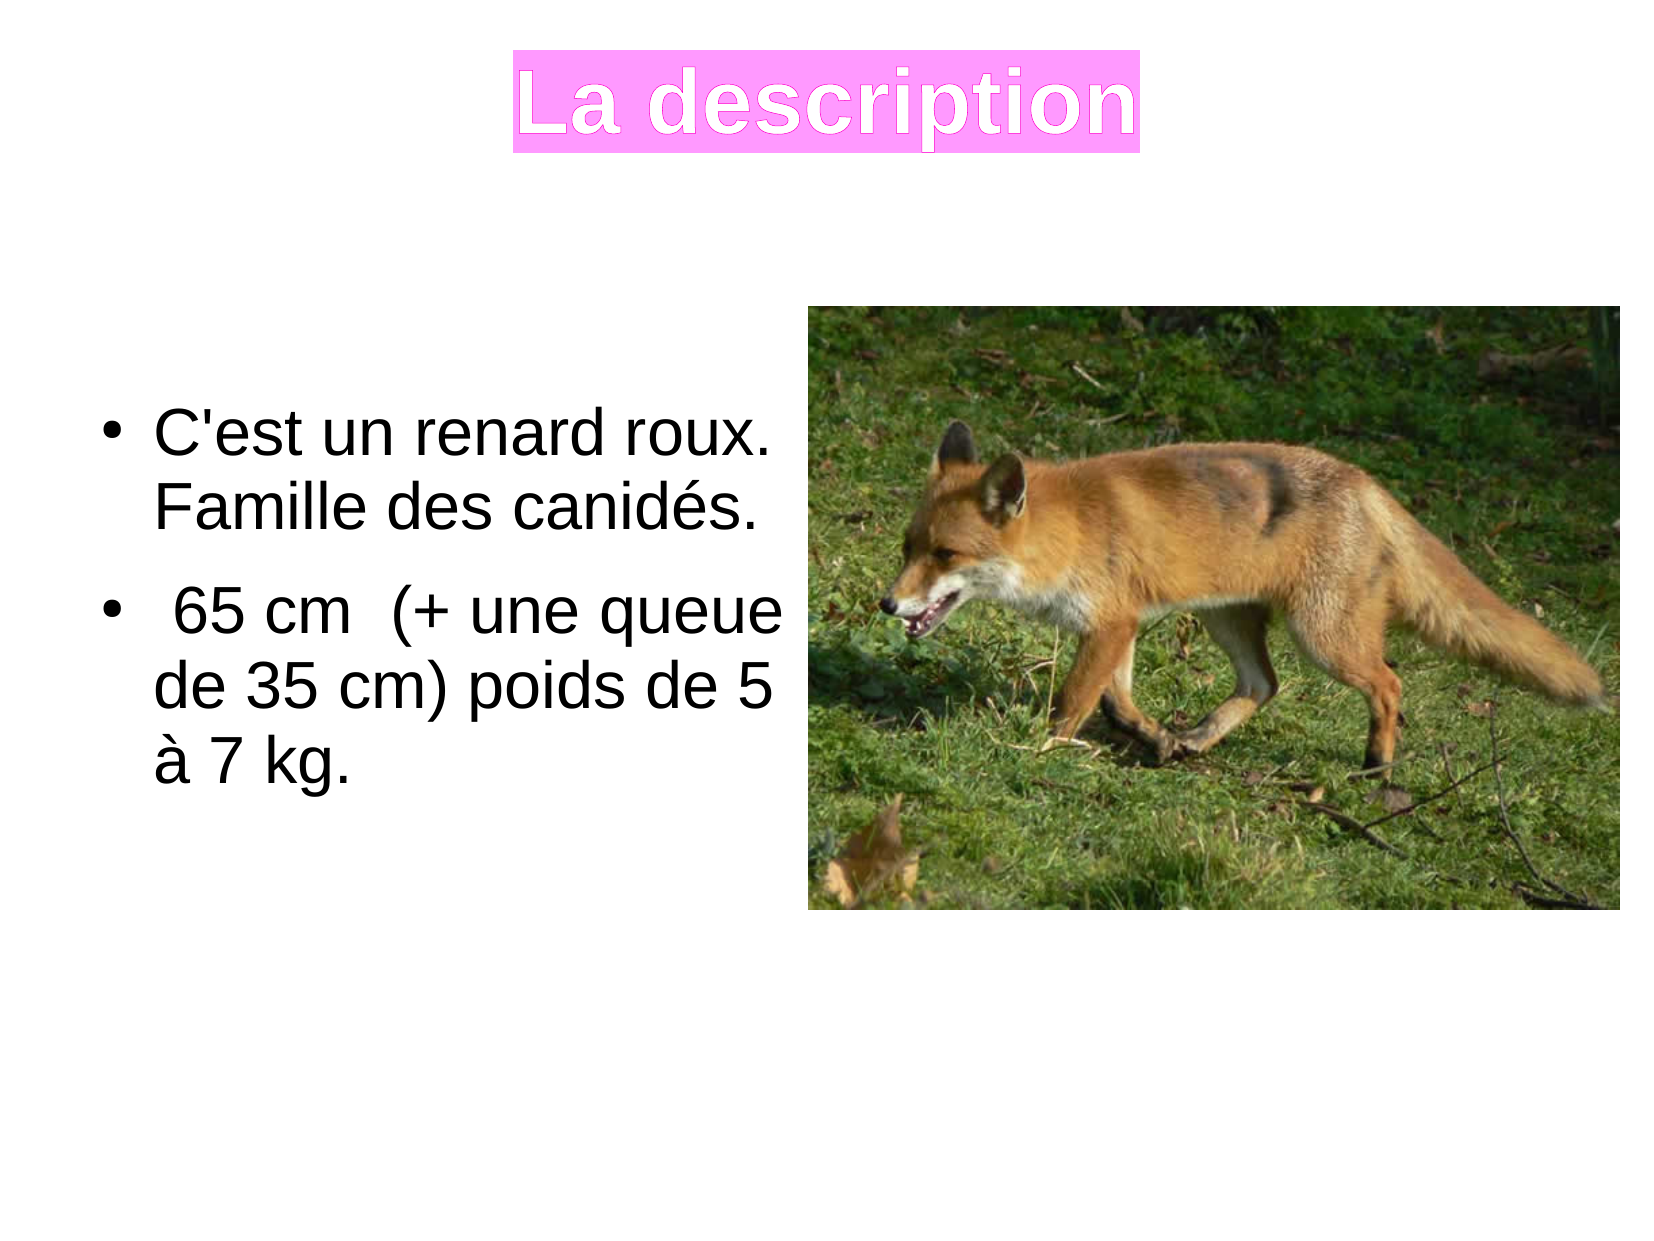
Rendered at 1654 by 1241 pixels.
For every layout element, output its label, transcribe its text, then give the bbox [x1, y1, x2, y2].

list C'est un renard roux. Famille des canidés. 65 cm (+ une queue de 35 cm) poids de 5 à 7 kg. [82, 290, 809, 1010]
title La description [82, 49, 1571, 257]
picture [808, 306, 1620, 910]
